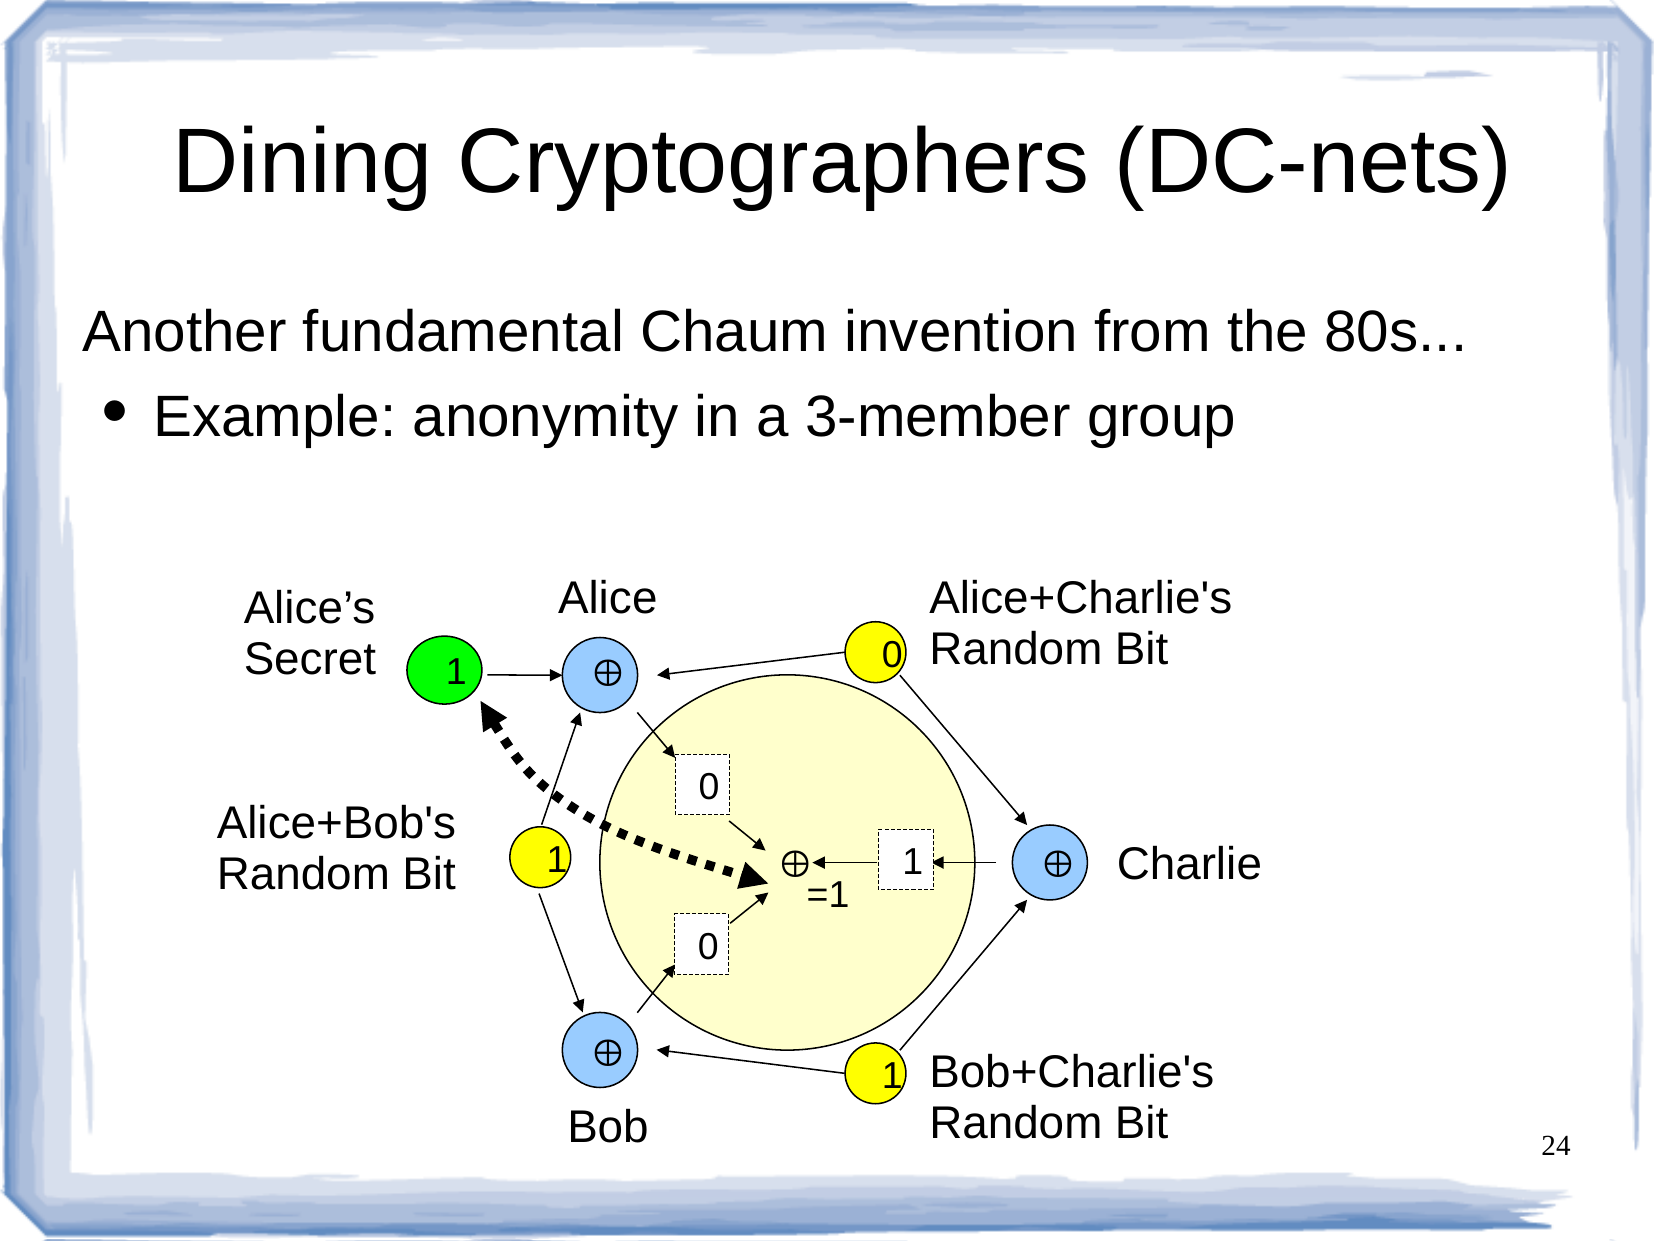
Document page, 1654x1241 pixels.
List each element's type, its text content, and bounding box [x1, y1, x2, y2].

text_box  [1012, 823, 1088, 900]
text_box  [796, 853, 806, 862]
text_box 1 [878, 829, 934, 890]
text_box 0 [674, 913, 729, 975]
text_box Bob [487, 1091, 713, 1163]
text_box 1 [845, 1042, 906, 1104]
text_box 0 [845, 621, 906, 683]
text_box Alice’s Secret [214, 572, 408, 700]
text_box Alice [487, 562, 713, 633]
text_box 0 [675, 754, 730, 815]
title Dining Cryptographers (DC-nets) [82, 56, 1572, 249]
text_box 1 [406, 636, 482, 705]
text_box =1 [778, 862, 871, 924]
text_box Charlie [1088, 829, 1313, 900]
text_box 1 [525, 826, 571, 888]
text_box [653, 863, 975, 1051]
text_box  [749, 823, 825, 901]
text_box  [562, 632, 638, 710]
text_box [599, 674, 975, 992]
text_box Alice+Bob's Random Bit [187, 787, 525, 914]
list Another fundamental Chaum invention from the 80s... Example: anonymity in a 3-member group [82, 289, 1572, 468]
text_box  [562, 1012, 638, 1089]
text_box  [784, 853, 794, 862]
text_box Alice+Charlie's Random Bit [899, 562, 1313, 689]
picture [0, 0, 1654, 1241]
text_box Bob+Charlie's Random Bit [899, 1036, 1313, 1163]
